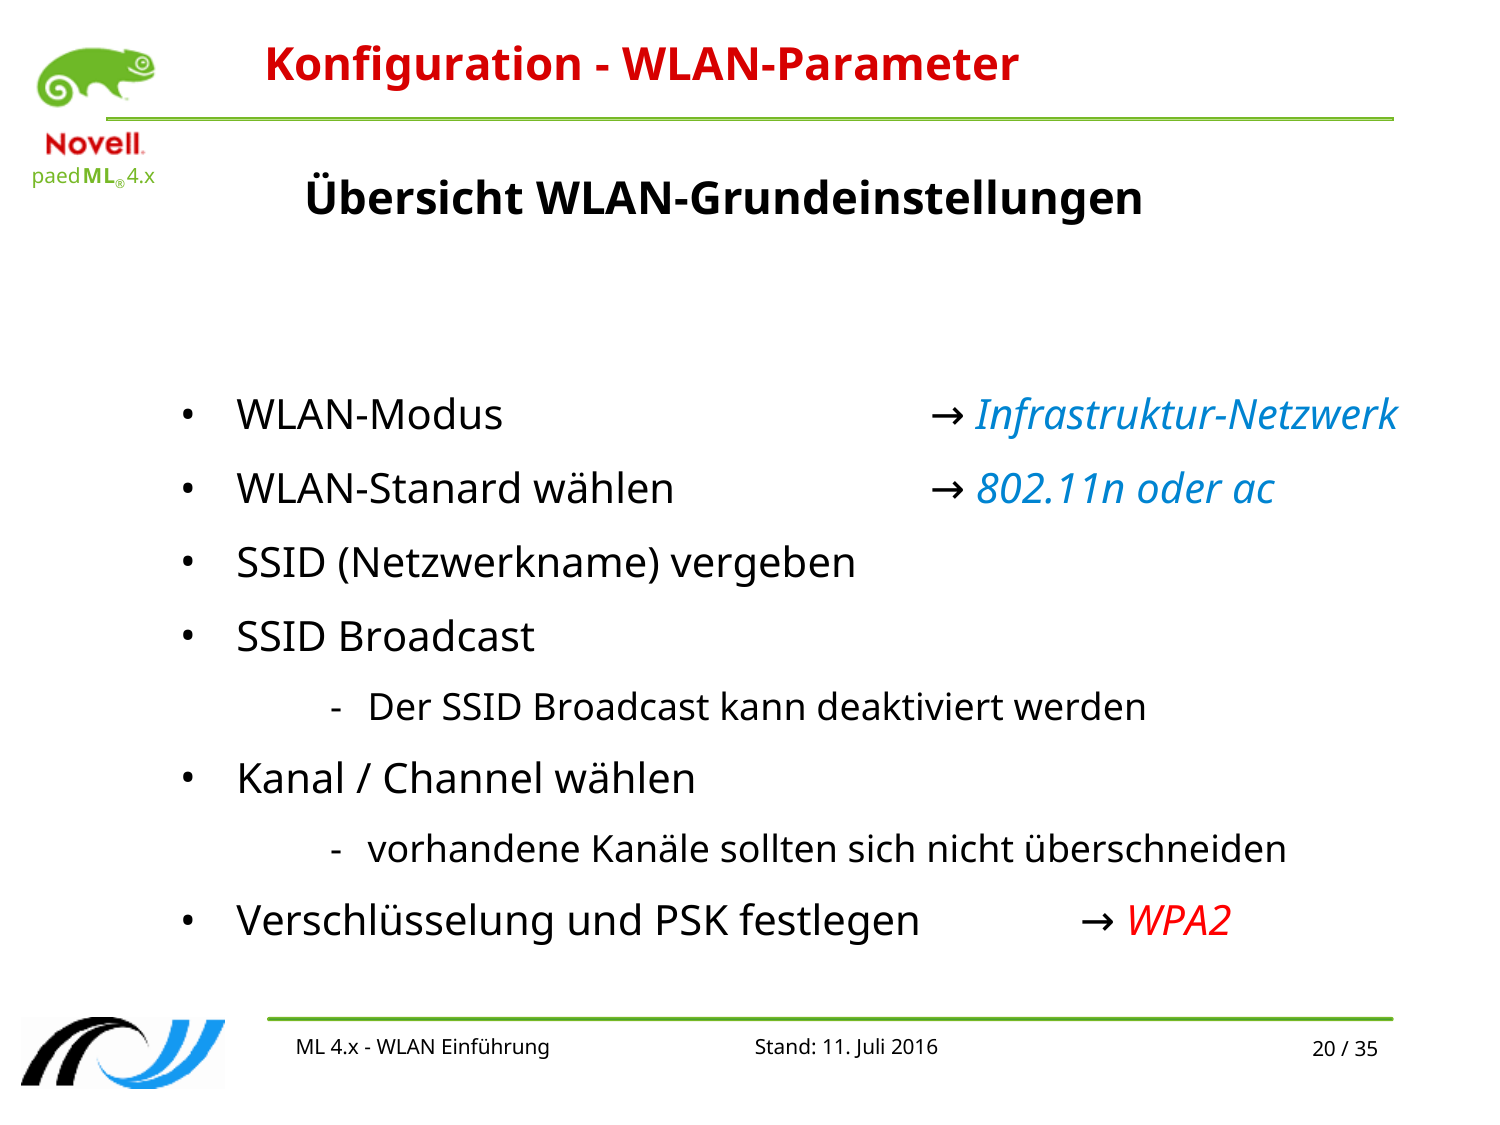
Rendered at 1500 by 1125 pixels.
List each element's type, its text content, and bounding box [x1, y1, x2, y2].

picture [21, 1017, 225, 1089]
picture [24, 32, 167, 175]
text_box Übersicht WLAN-Grundeinstellungen [248, 165, 1271, 271]
list WLAN-Modus → Infrastruktur-Netzwerk WLAN-Stanard wählen → 802.11n oder ac SSID (Netzwerkname) vergeben SSID Broadcast Der SSID Broadcast kann deaktiviert werden Kanal / Channel wählen vorhandene Kanäle sollten sich nicht überschneiden Verschlüsselung und PSK festlegen → WPA2 [165, 318, 1430, 945]
title Konfiguration - WLAN-Parameter [232, 12, 1388, 113]
